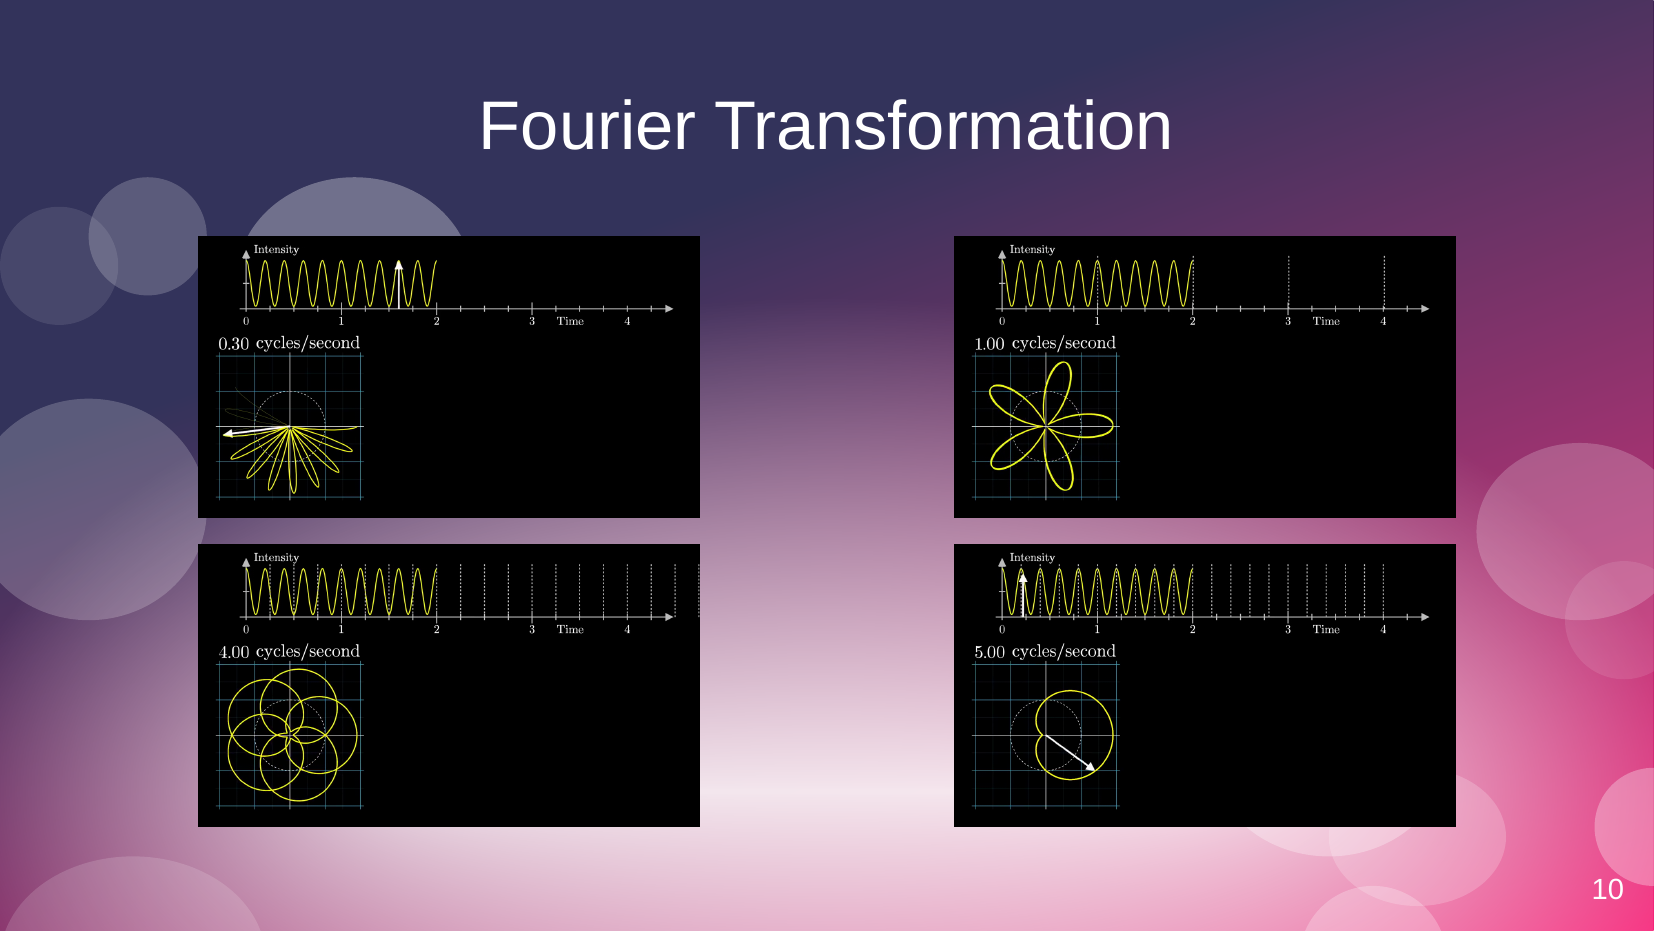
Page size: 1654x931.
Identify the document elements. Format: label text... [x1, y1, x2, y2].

title Fourier Transformation [88, 44, 1565, 207]
picture [198, 236, 700, 518]
picture [954, 236, 1456, 518]
picture [954, 544, 1456, 827]
picture [198, 544, 700, 827]
